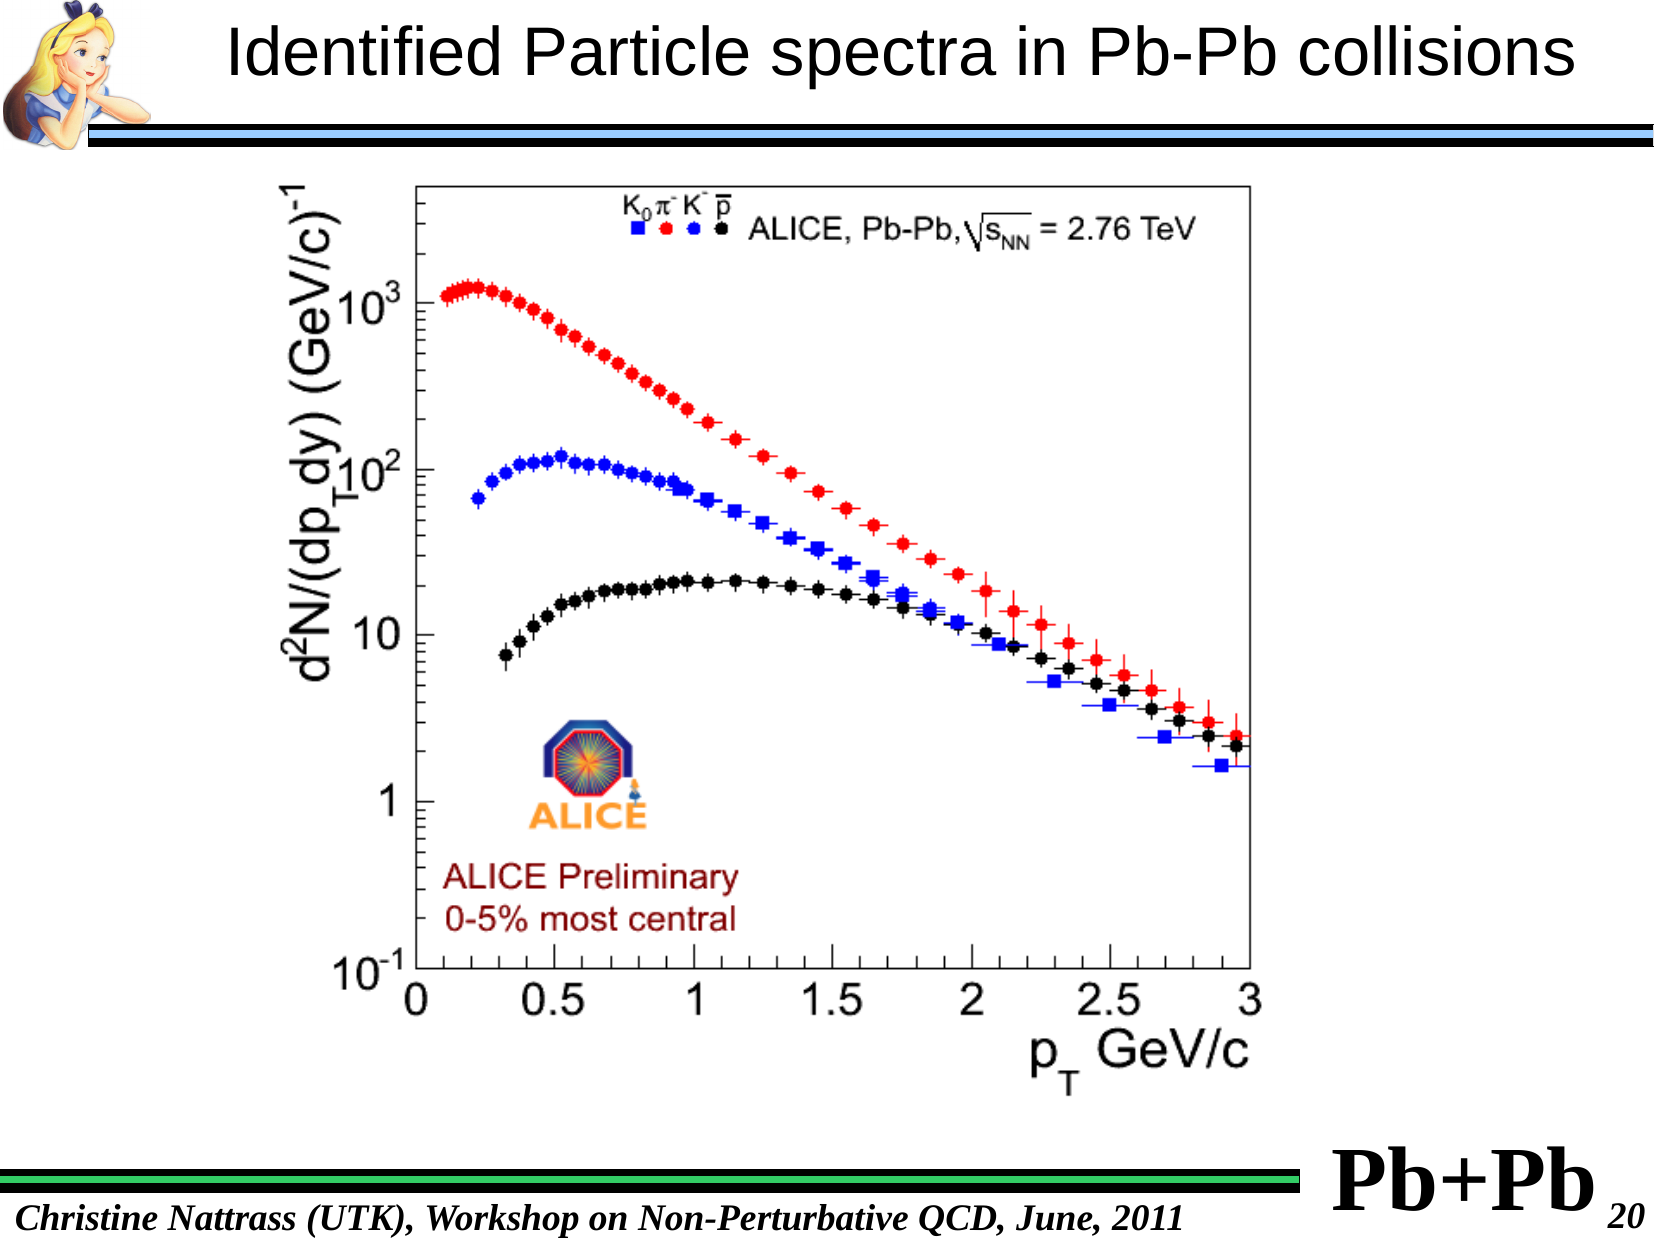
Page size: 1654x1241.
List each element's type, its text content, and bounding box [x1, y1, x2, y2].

title Identified Particle spectra in Pb-Pb collisions [150, 8, 1653, 116]
picture [3, 0, 151, 150]
text_box Pb+Pb [1312, 1121, 1613, 1238]
picture [262, 149, 1291, 1113]
